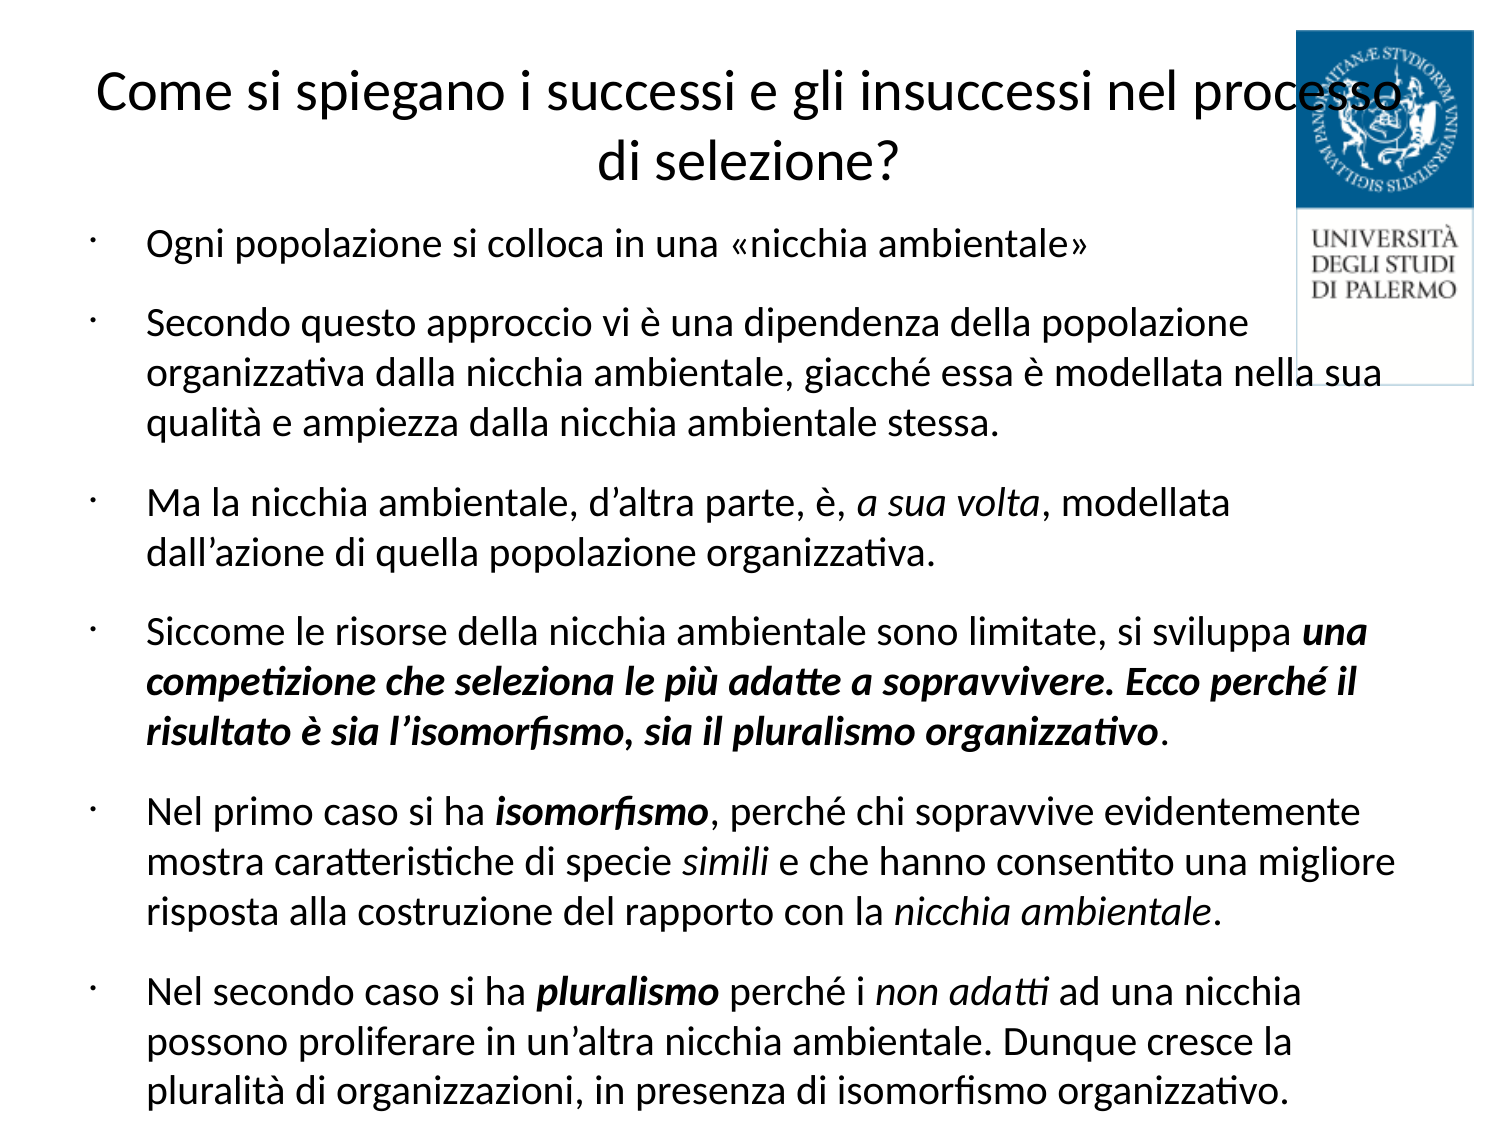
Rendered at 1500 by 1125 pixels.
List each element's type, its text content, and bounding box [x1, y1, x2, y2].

picture [1296, 30, 1474, 386]
list Ogni popolazione si colloca in una «nicchia ambientale» Secondo questo approccio vi è una dipendenza della popolazione organizzativa dalla nicchia ambientale, giacché essa è modellata nella sua qualità e ampiezza dalla nicchia ambientale stessa. Ma la nicchia ambientale, d’altra parte, è, a sua volta, modellata dall’azione di quella popolazione organizzativa. Siccome le risorse della nicchia ambientale sono limitate, si sviluppa una competizione che seleziona le più adatte a sopravvivere. Ecco perché il risultato è sia l’isomorfismo, sia il pluralismo organizzativo. Nel primo caso si ha isomorfismo, perché chi sopravvive evidentemente mostra caratteristiche di specie simili e che hanno consentito una migliore risposta alla costruzione del rapporto con la nicchia ambientale. Nel secondo caso si ha pluralismo perché i non adatti ad una nicchia possono proliferare in un’altra nicchia ambientale. Dunque cresce la pluralità di organizzazioni, in presenza di isomorfismo organizzativo. [75, 208, 1425, 1059]
title Come si spiegano i successi e gli insuccessi nel processo di selezione? [75, 45, 1425, 208]
